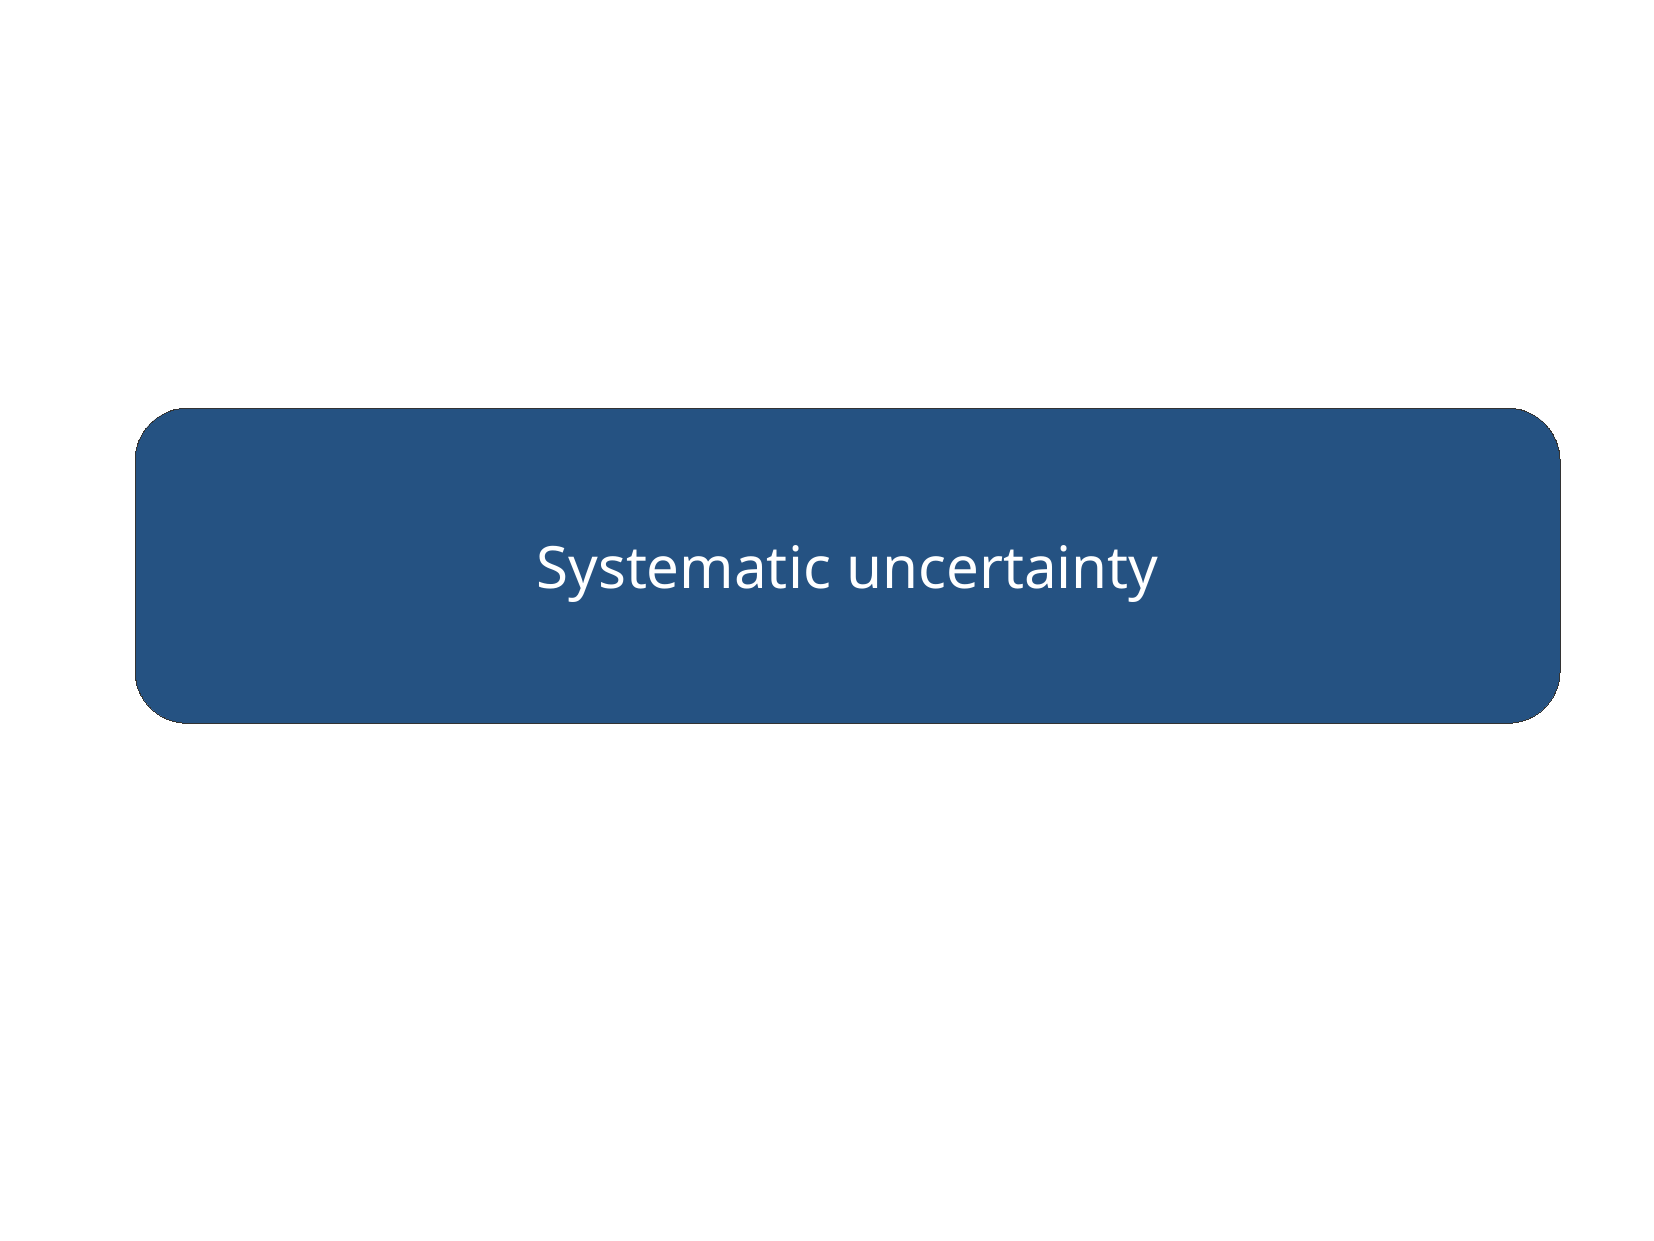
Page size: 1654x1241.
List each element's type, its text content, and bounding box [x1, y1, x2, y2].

text_box Systematic uncertainty [135, 408, 1561, 724]
